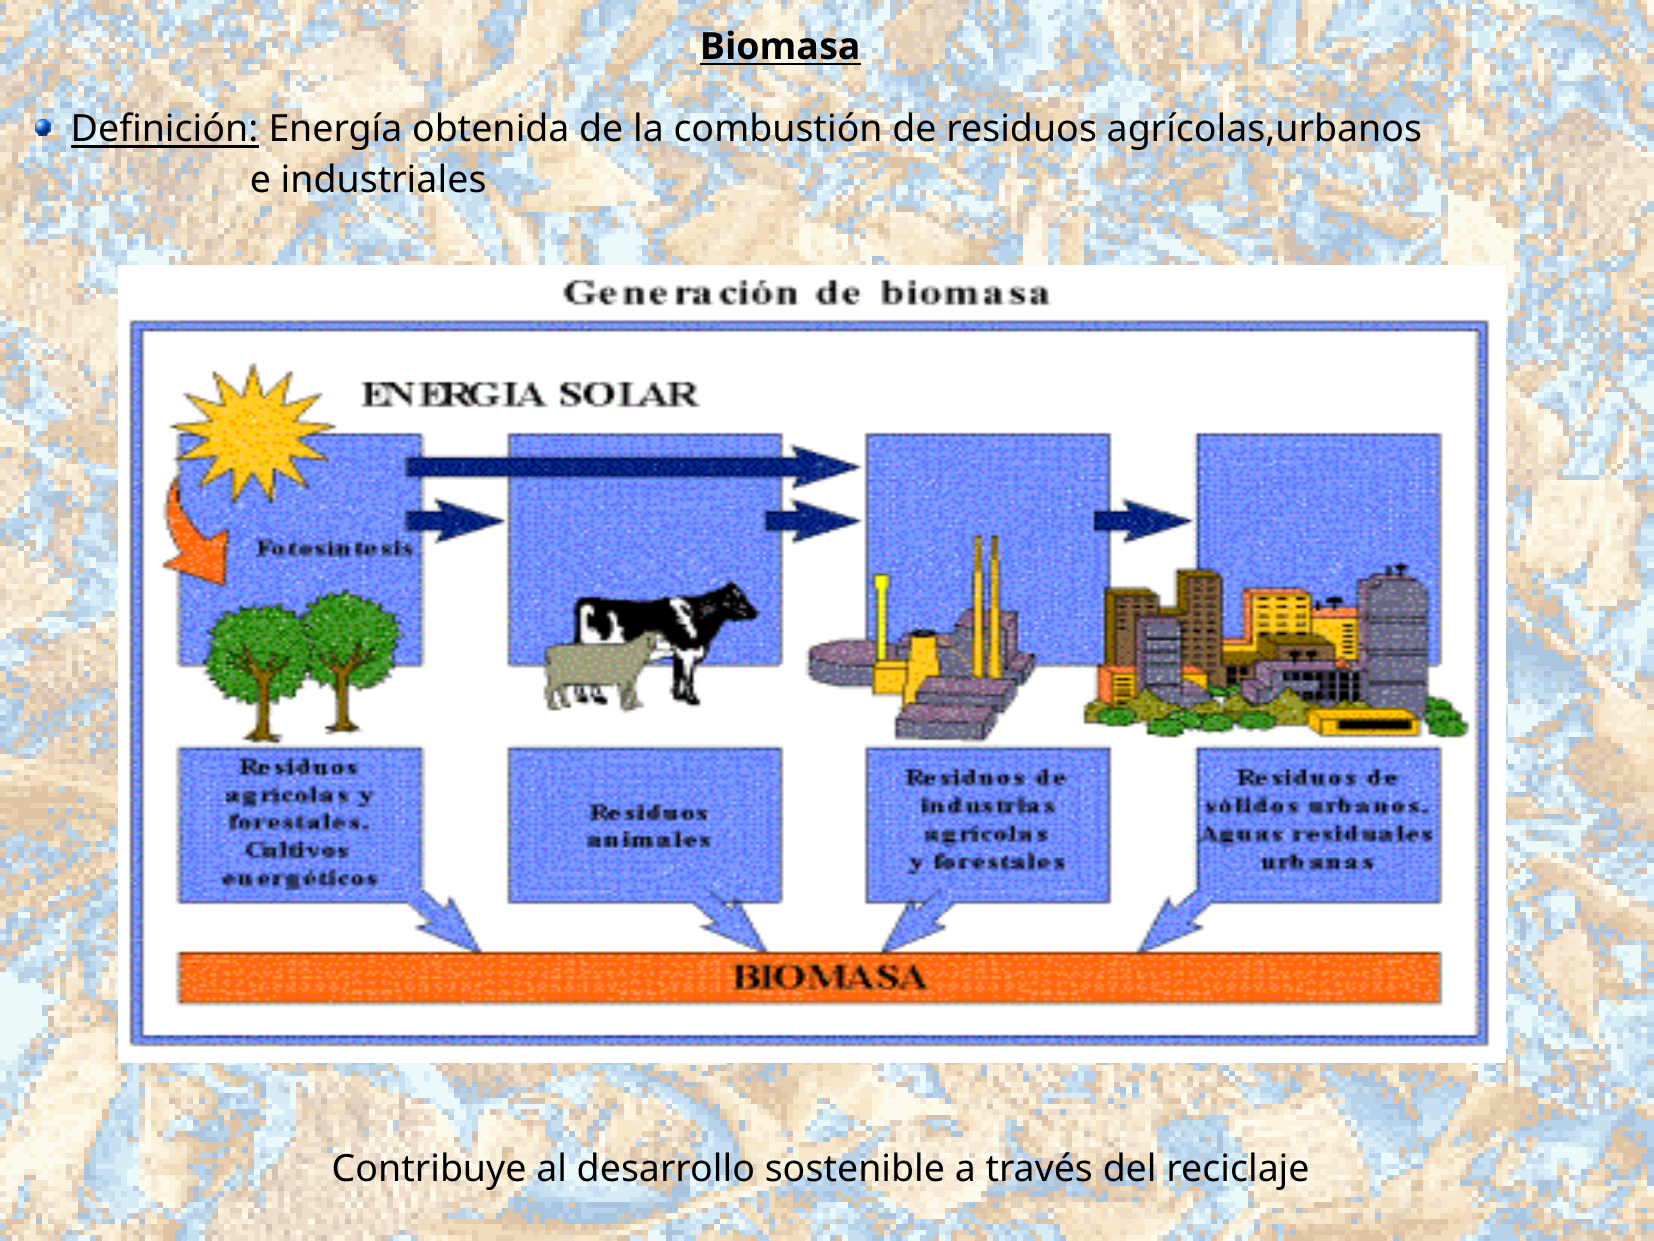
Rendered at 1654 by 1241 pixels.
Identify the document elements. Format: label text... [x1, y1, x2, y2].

picture [0, 0, 1654, 1241]
text_box Biomasa [685, 12, 894, 71]
text_box Contribuye al desarrollo sostenible a través del reciclaje [307, 1134, 1406, 1193]
text_box Definición: Energía obtenida de la combustión de residuos agrícolas,urbanos e industriales [20, 94, 1528, 197]
